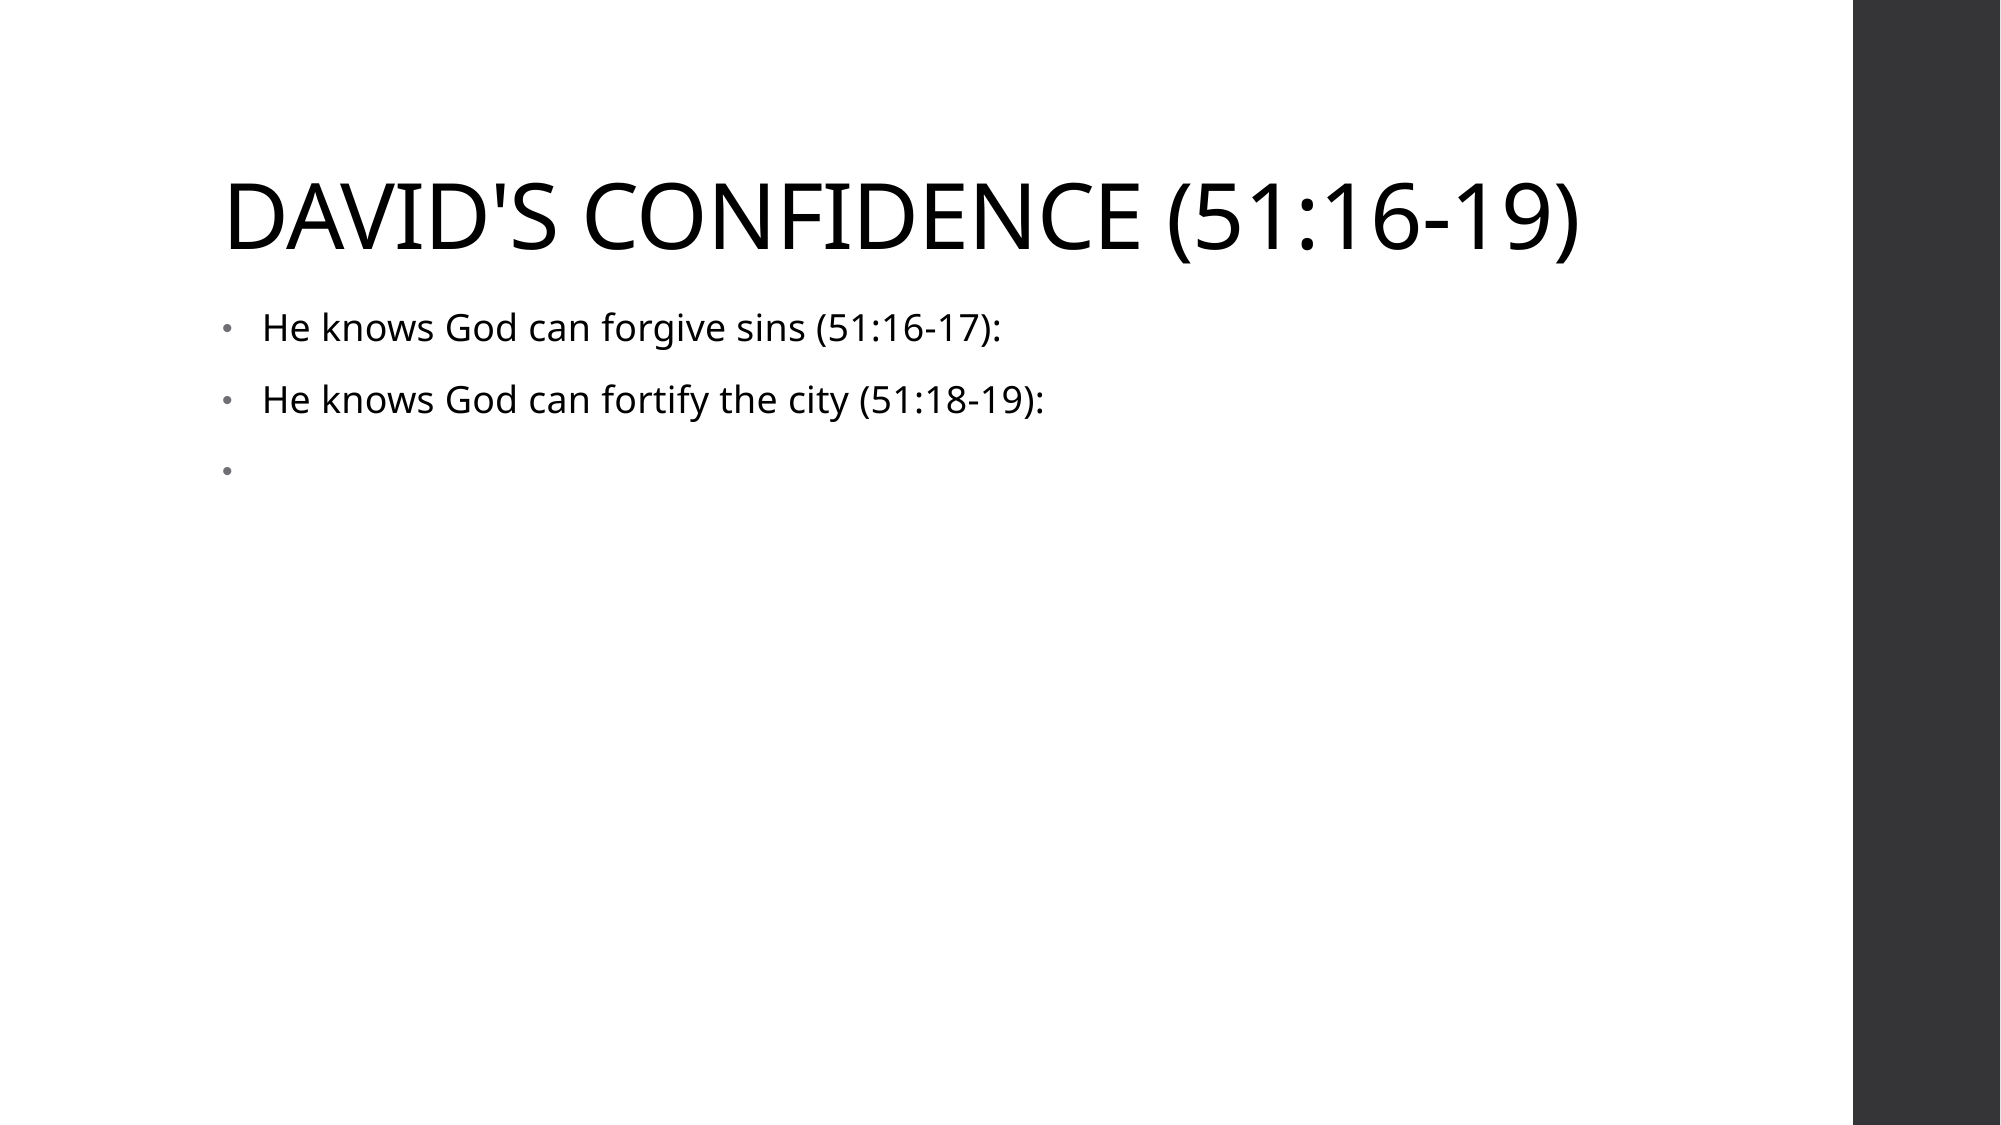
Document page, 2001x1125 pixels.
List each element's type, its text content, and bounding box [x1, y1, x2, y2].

title DAVID'S CONFIDENCE (51:16-19) [206, 60, 1797, 278]
list He knows God can forgive sins (51:16-17): He knows God can fortify the city (51:18-19): [206, 299, 1617, 1014]
